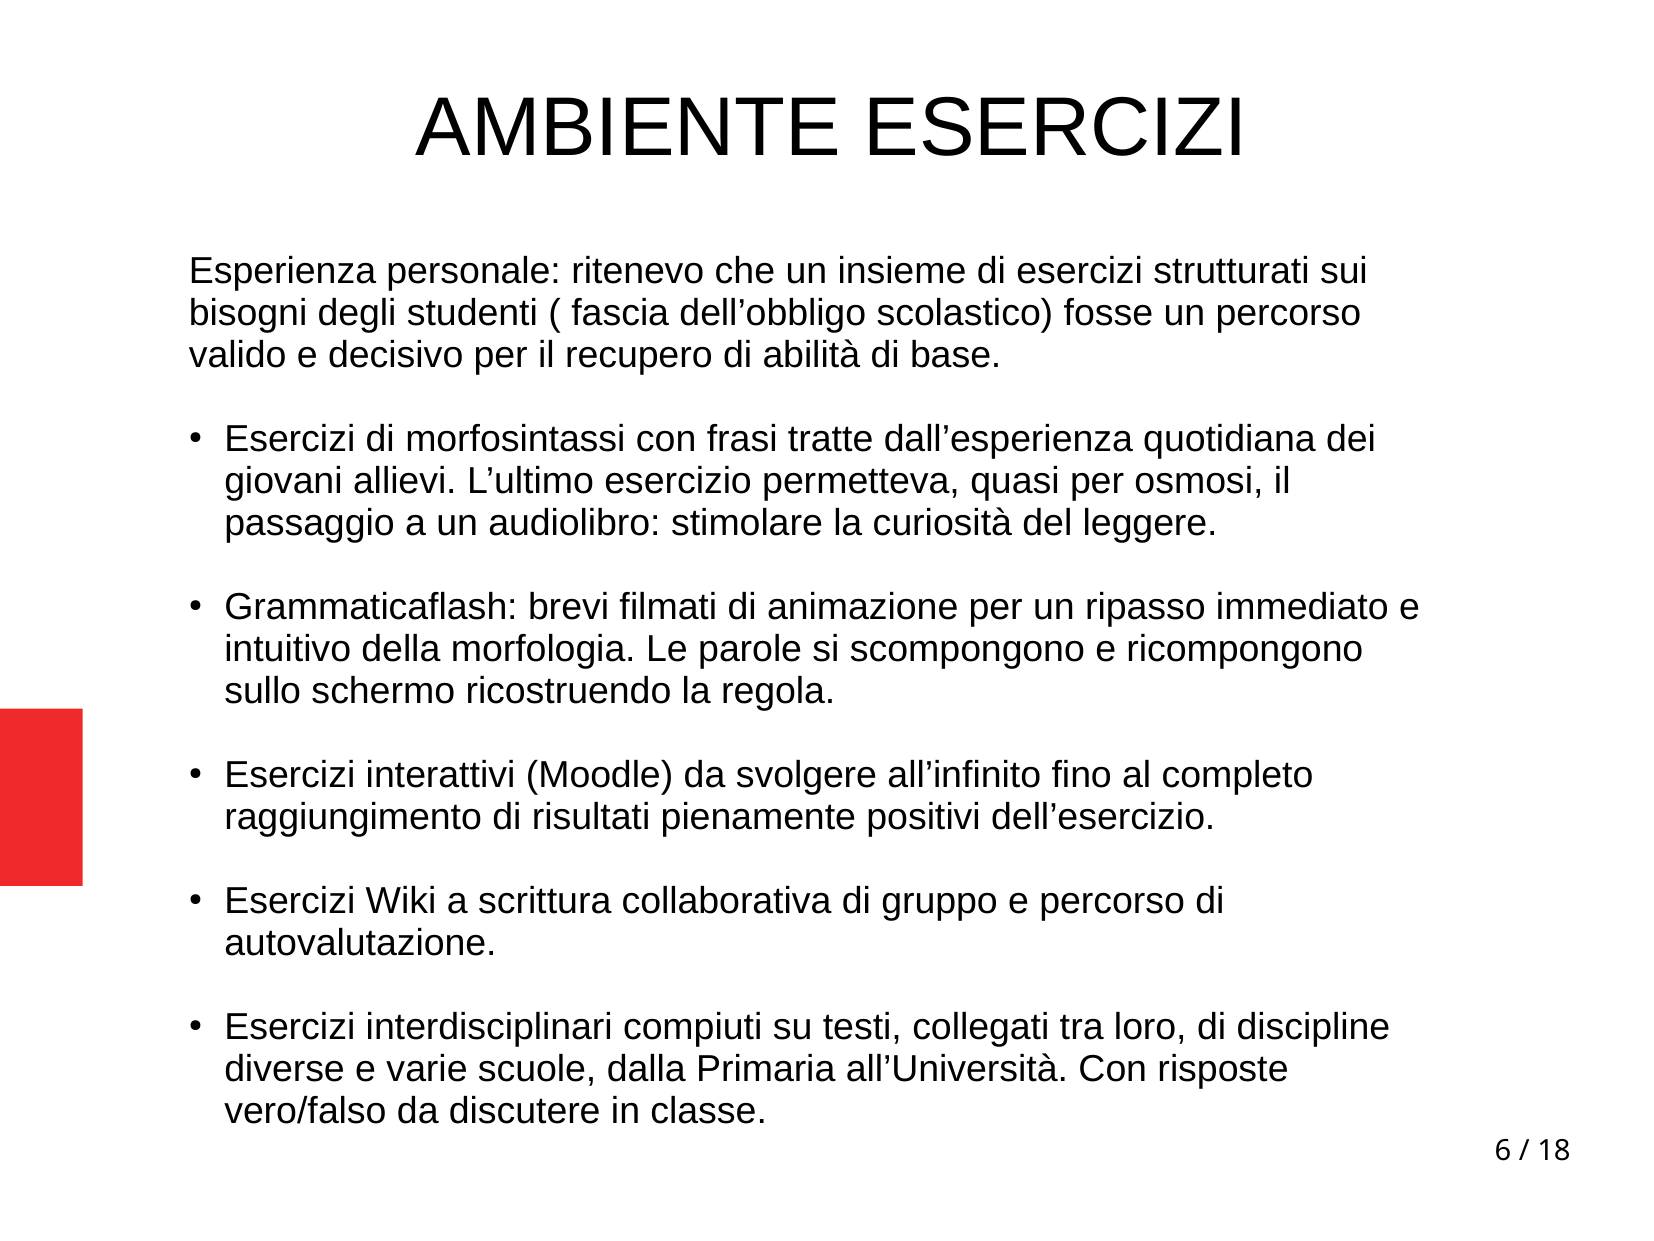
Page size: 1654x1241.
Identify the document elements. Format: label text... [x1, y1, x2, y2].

text_box AMBIENTE ESERCIZI [365, 72, 1298, 181]
text_box Esperienza personale: ritenevo che un insieme di esercizi strutturati sui bisogni degli studenti ( fascia dell’obbligo scolastico) fosse un percorso valido e decisivo per il recupero di abilità di base. Esercizi di morfosintassi con frasi tratte dall’esperienza quotidiana dei giovani allievi. L’ultimo esercizio permetteva, quasi per osmosi, il passaggio a un audiolibro: stimolare la curiosità del leggere. Grammaticaflash: brevi filmati di animazione per un ripasso immediato e intuitivo della morfologia. Le parole si scompongono e ricompongono sullo schermo ricostruendo la regola. Esercizi interattivi (Moodle) da svolgere all’infinito fino al completo raggiungimento di risultati pienamente positivi dell’esercizio. Esercizi Wiki a scrittura collaborativa di gruppo e percorso di autovalutazione. Esercizi interdisciplinari compiuti su testi, collegati tra loro, di discipline diverse e varie scuole, dalla Primaria all’Università. Con risposte vero/falso da discutere in classe. [174, 242, 1457, 1181]
